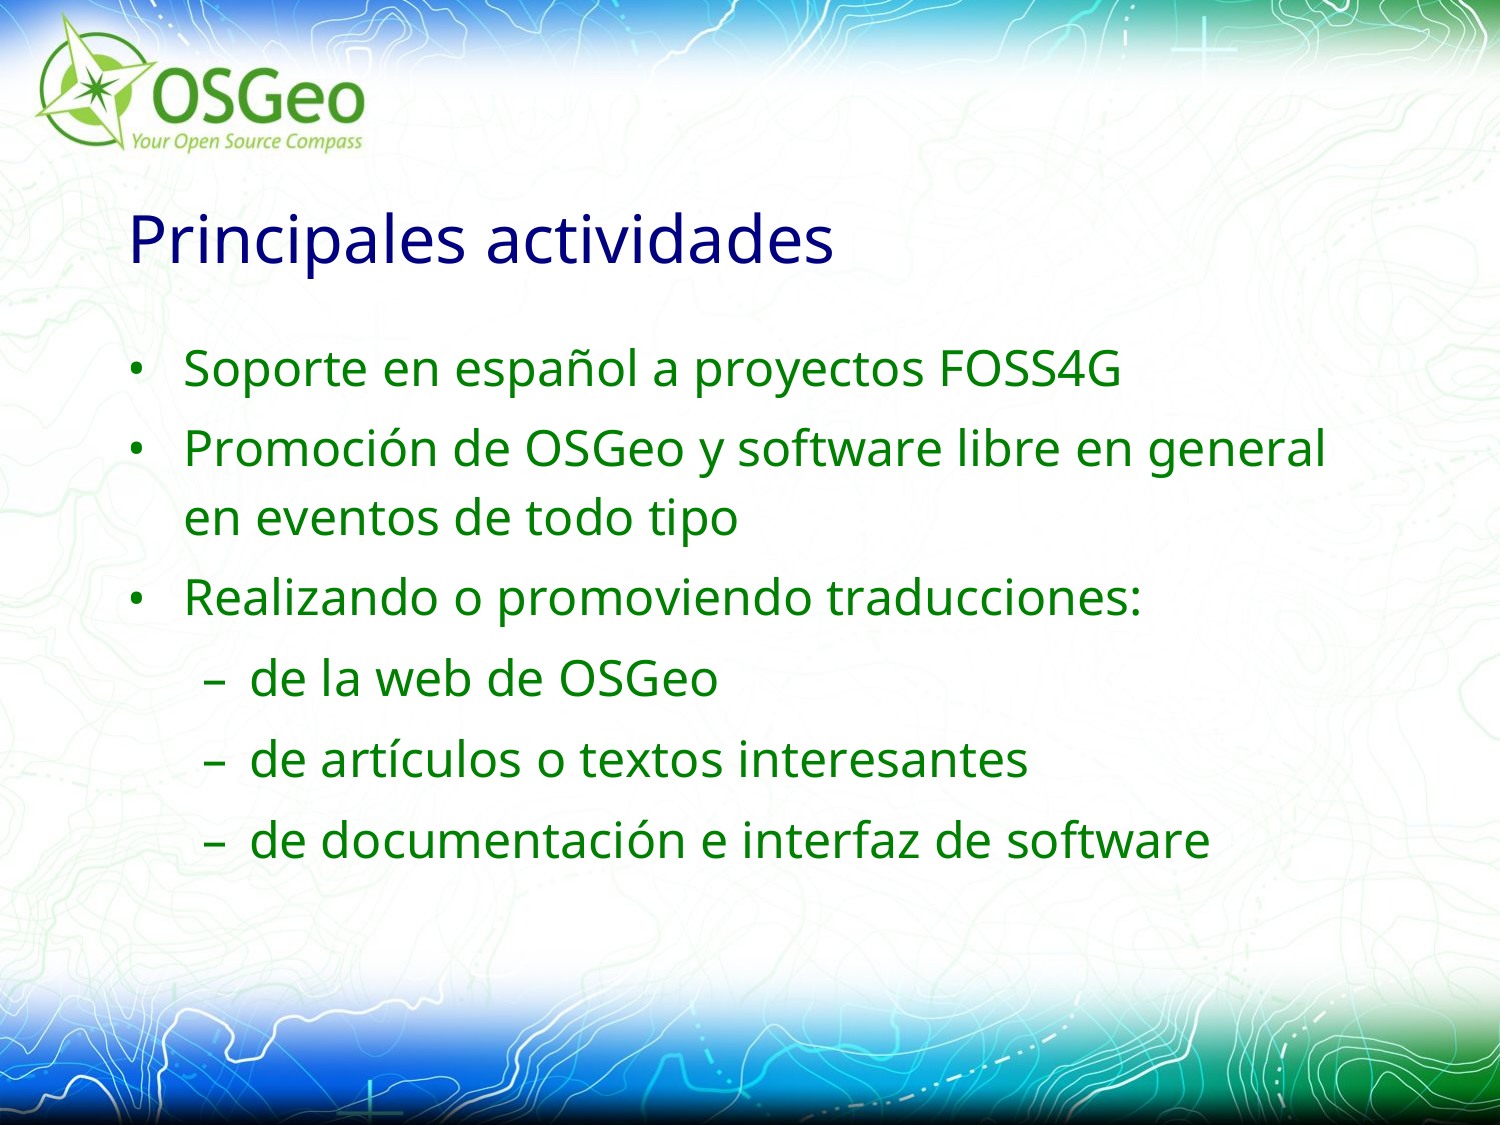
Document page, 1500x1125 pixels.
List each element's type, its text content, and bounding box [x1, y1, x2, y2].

list Soporte en español a proyectos FOSS4G Promoción de OSGeo y software libre en general en eventos de todo tipo Realizando o promoviendo traducciones: de la web de OSGeo de artículos o textos interesantes de documentación e interfaz de software [112, 324, 1388, 1068]
picture [0, 0, 1500, 1125]
title Principales actividades [112, 187, 1388, 288]
